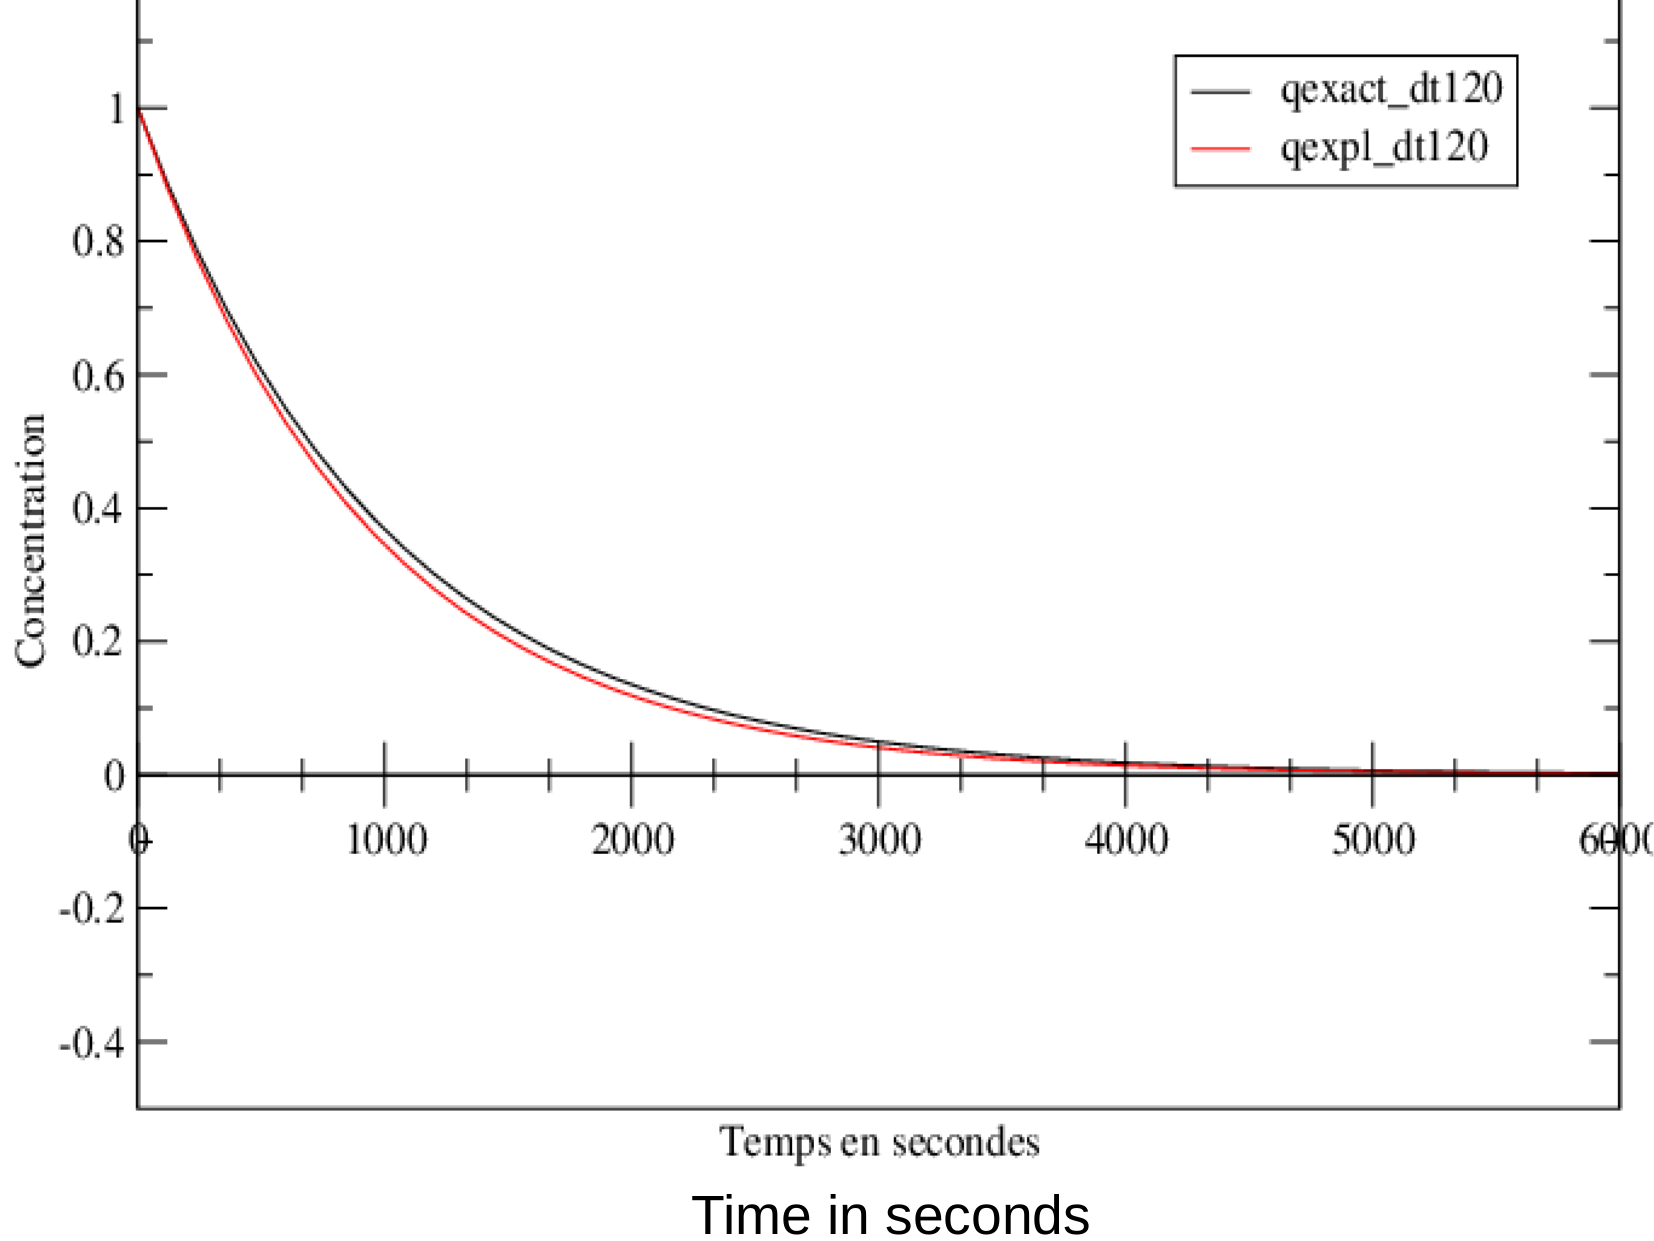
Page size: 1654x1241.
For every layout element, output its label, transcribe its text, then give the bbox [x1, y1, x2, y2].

text_box Time in seconds [676, 1177, 1107, 1241]
picture [10, 0, 1654, 1169]
